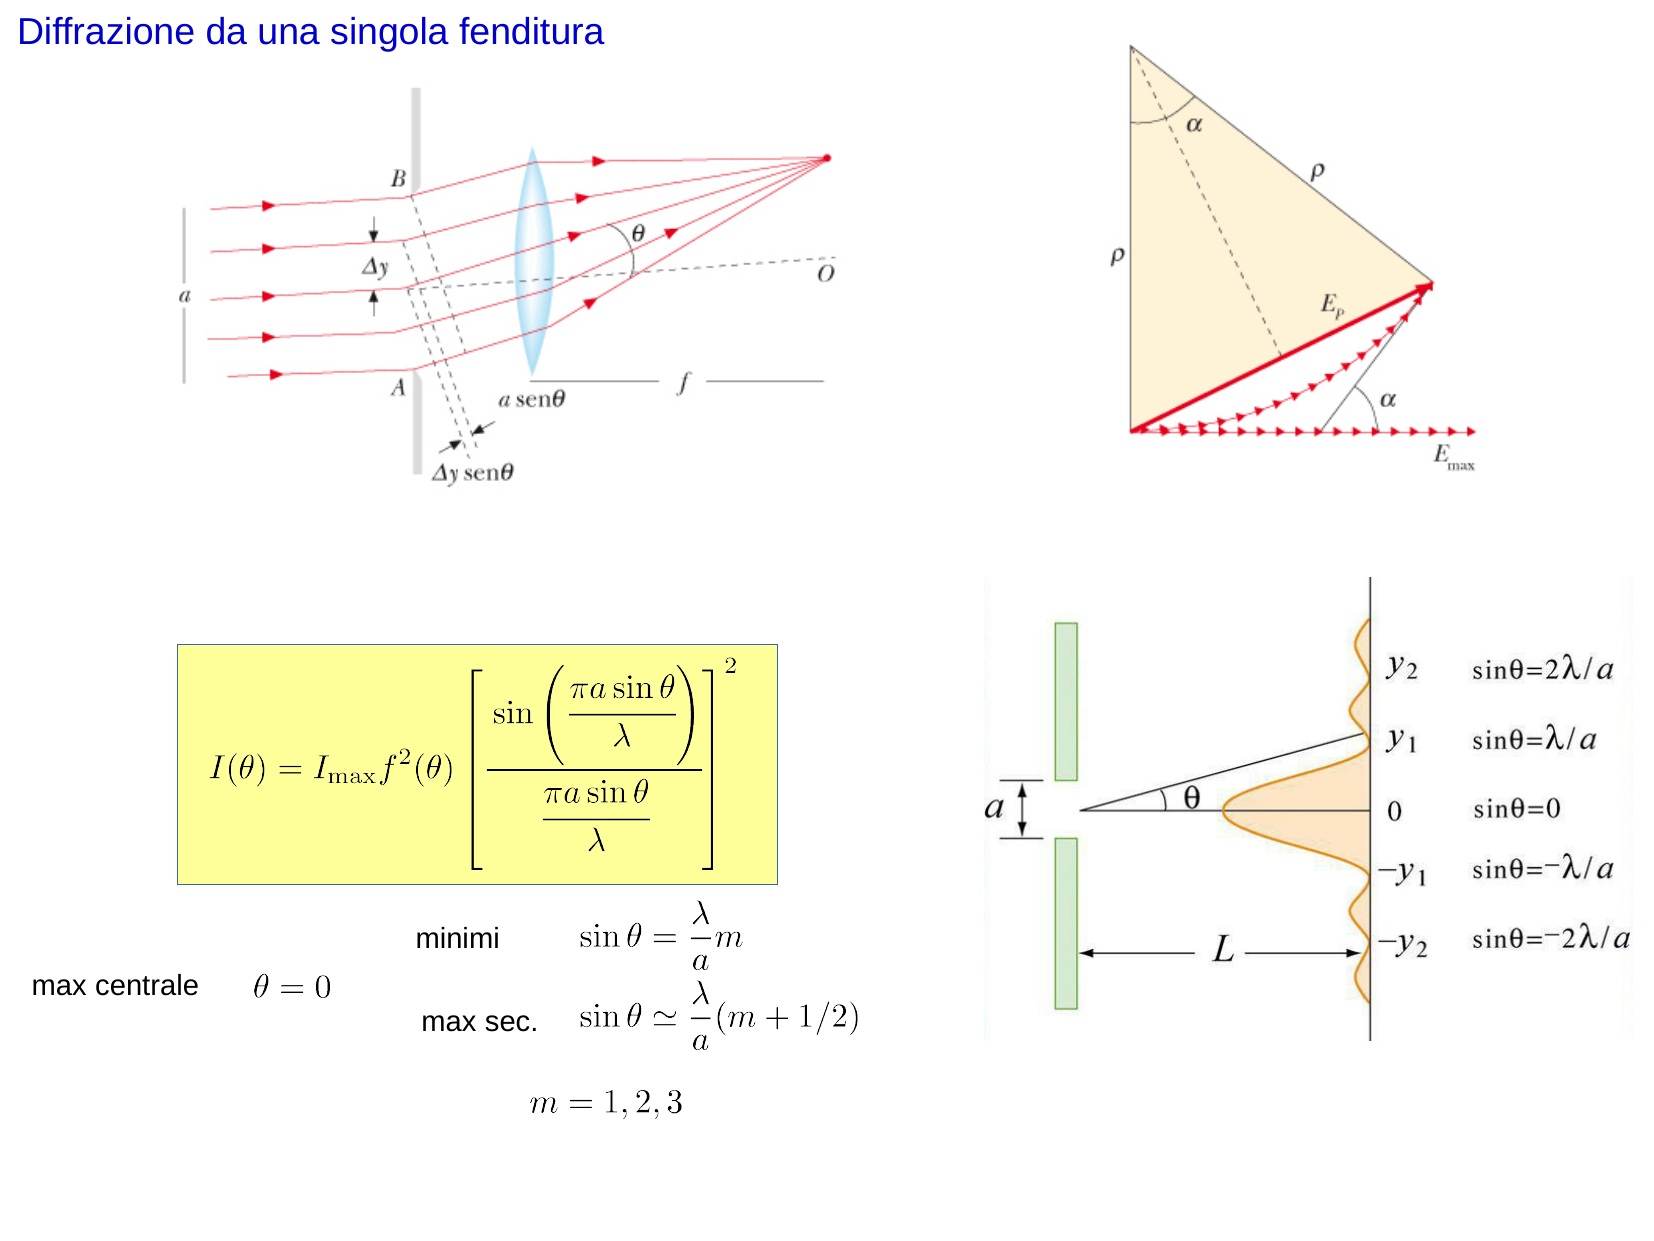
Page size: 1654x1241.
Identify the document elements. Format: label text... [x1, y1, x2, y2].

picture [984, 577, 1633, 1042]
picture [530, 1088, 684, 1119]
picture [580, 899, 744, 970]
picture [254, 971, 332, 998]
picture [209, 655, 737, 870]
text_box max sec. [406, 997, 554, 1045]
text_box max centrale [16, 961, 215, 1010]
text_box Diffrazione da una singola fenditura [2, 3, 721, 61]
picture [580, 979, 858, 1050]
picture [150, 49, 856, 496]
text_box [177, 644, 778, 885]
text_box minimi [400, 914, 515, 963]
picture [1080, 14, 1494, 490]
